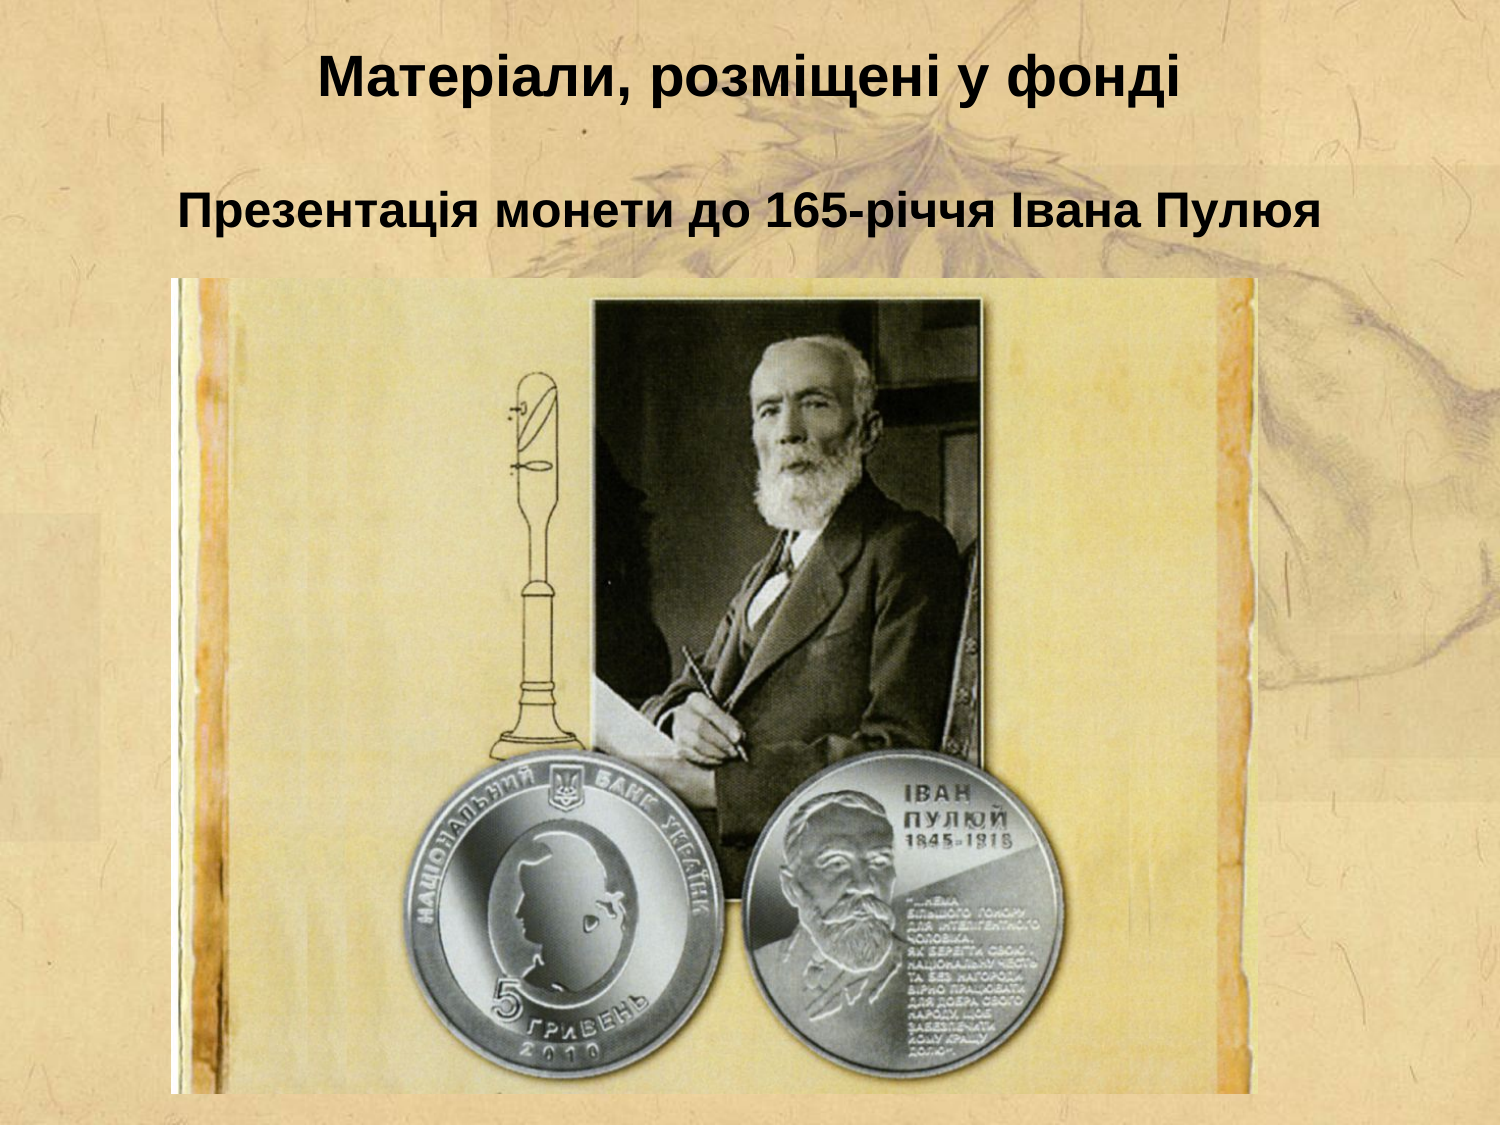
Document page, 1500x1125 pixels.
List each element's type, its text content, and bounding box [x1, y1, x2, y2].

title Матеріали, розміщені у фонді Презентація монети до 165-річчя Івана Пулюя [125, 29, 1375, 246]
picture [0, 0, 1500, 1125]
